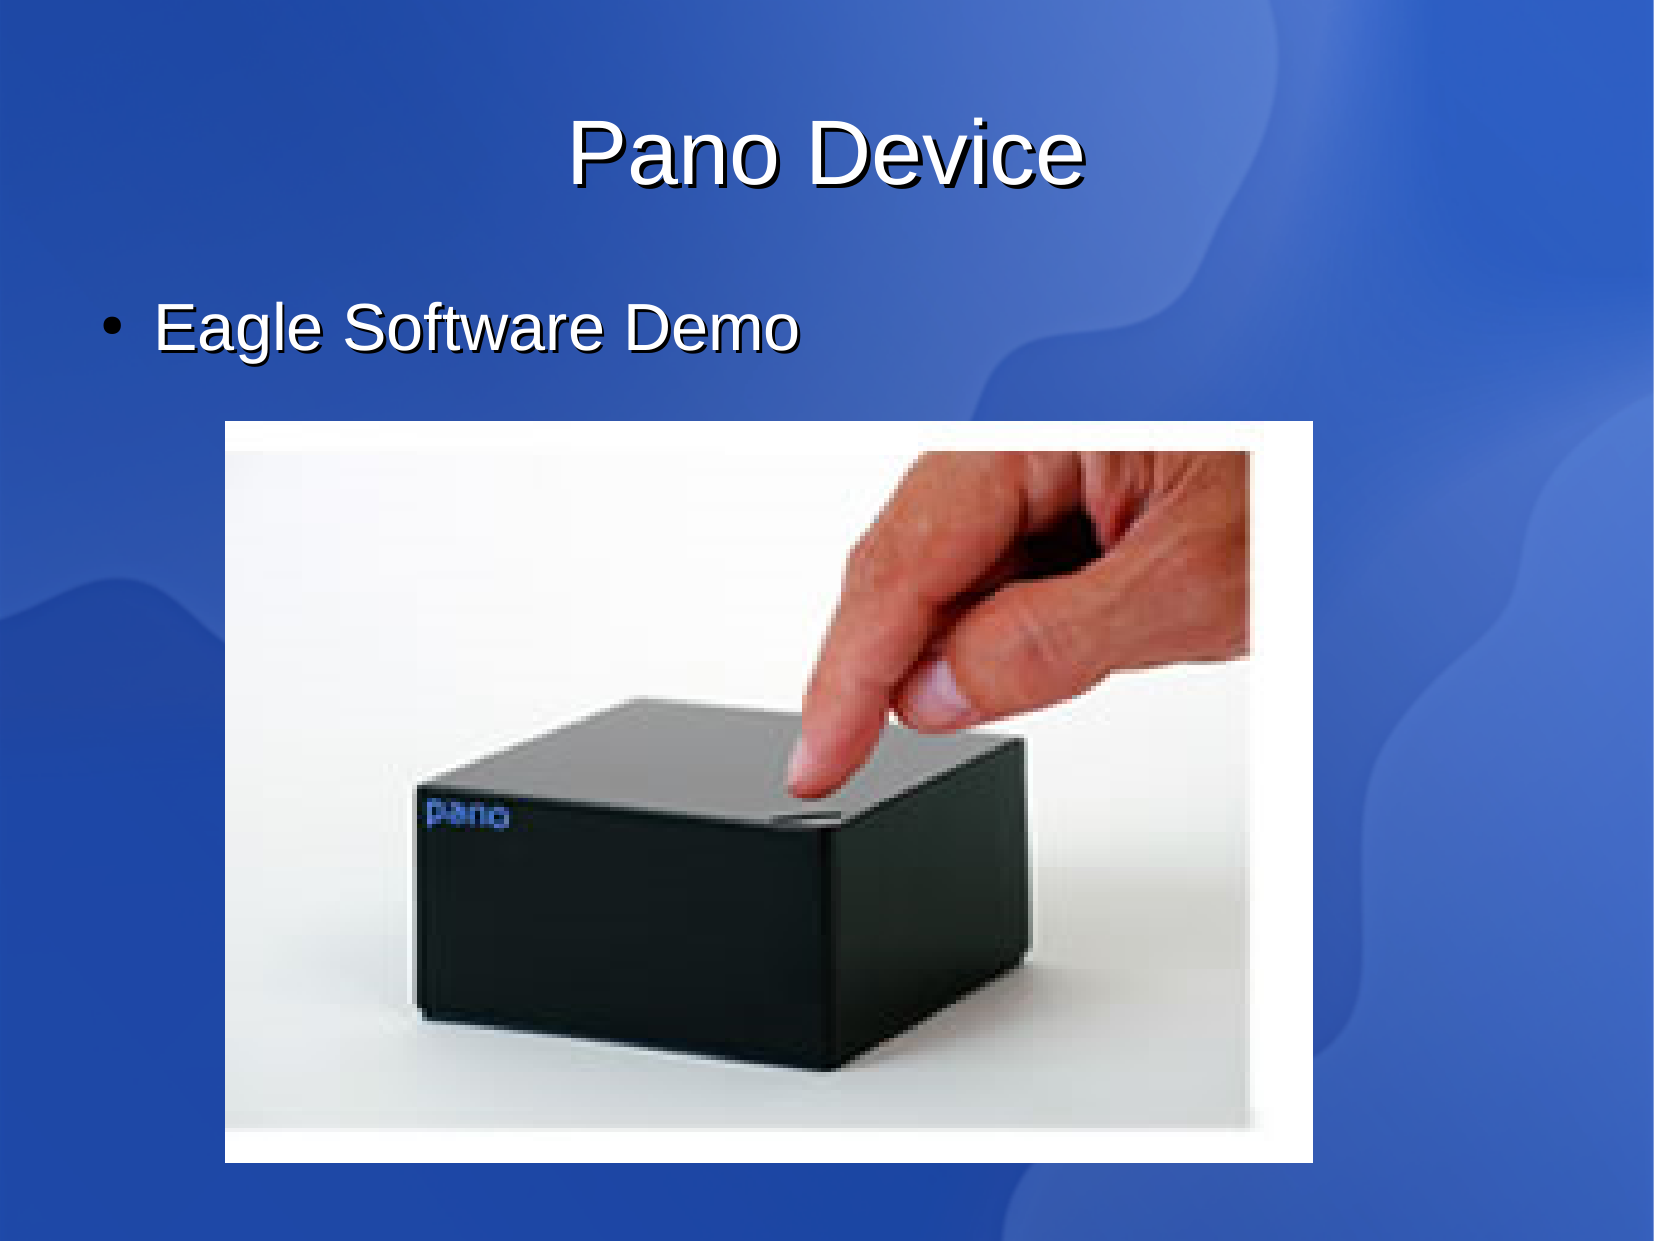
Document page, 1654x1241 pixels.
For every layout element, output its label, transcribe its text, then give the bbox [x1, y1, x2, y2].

list Eagle Software Demo [82, 290, 1571, 1094]
title Pano Device [82, 56, 1571, 250]
picture [0, 0, 1654, 1241]
